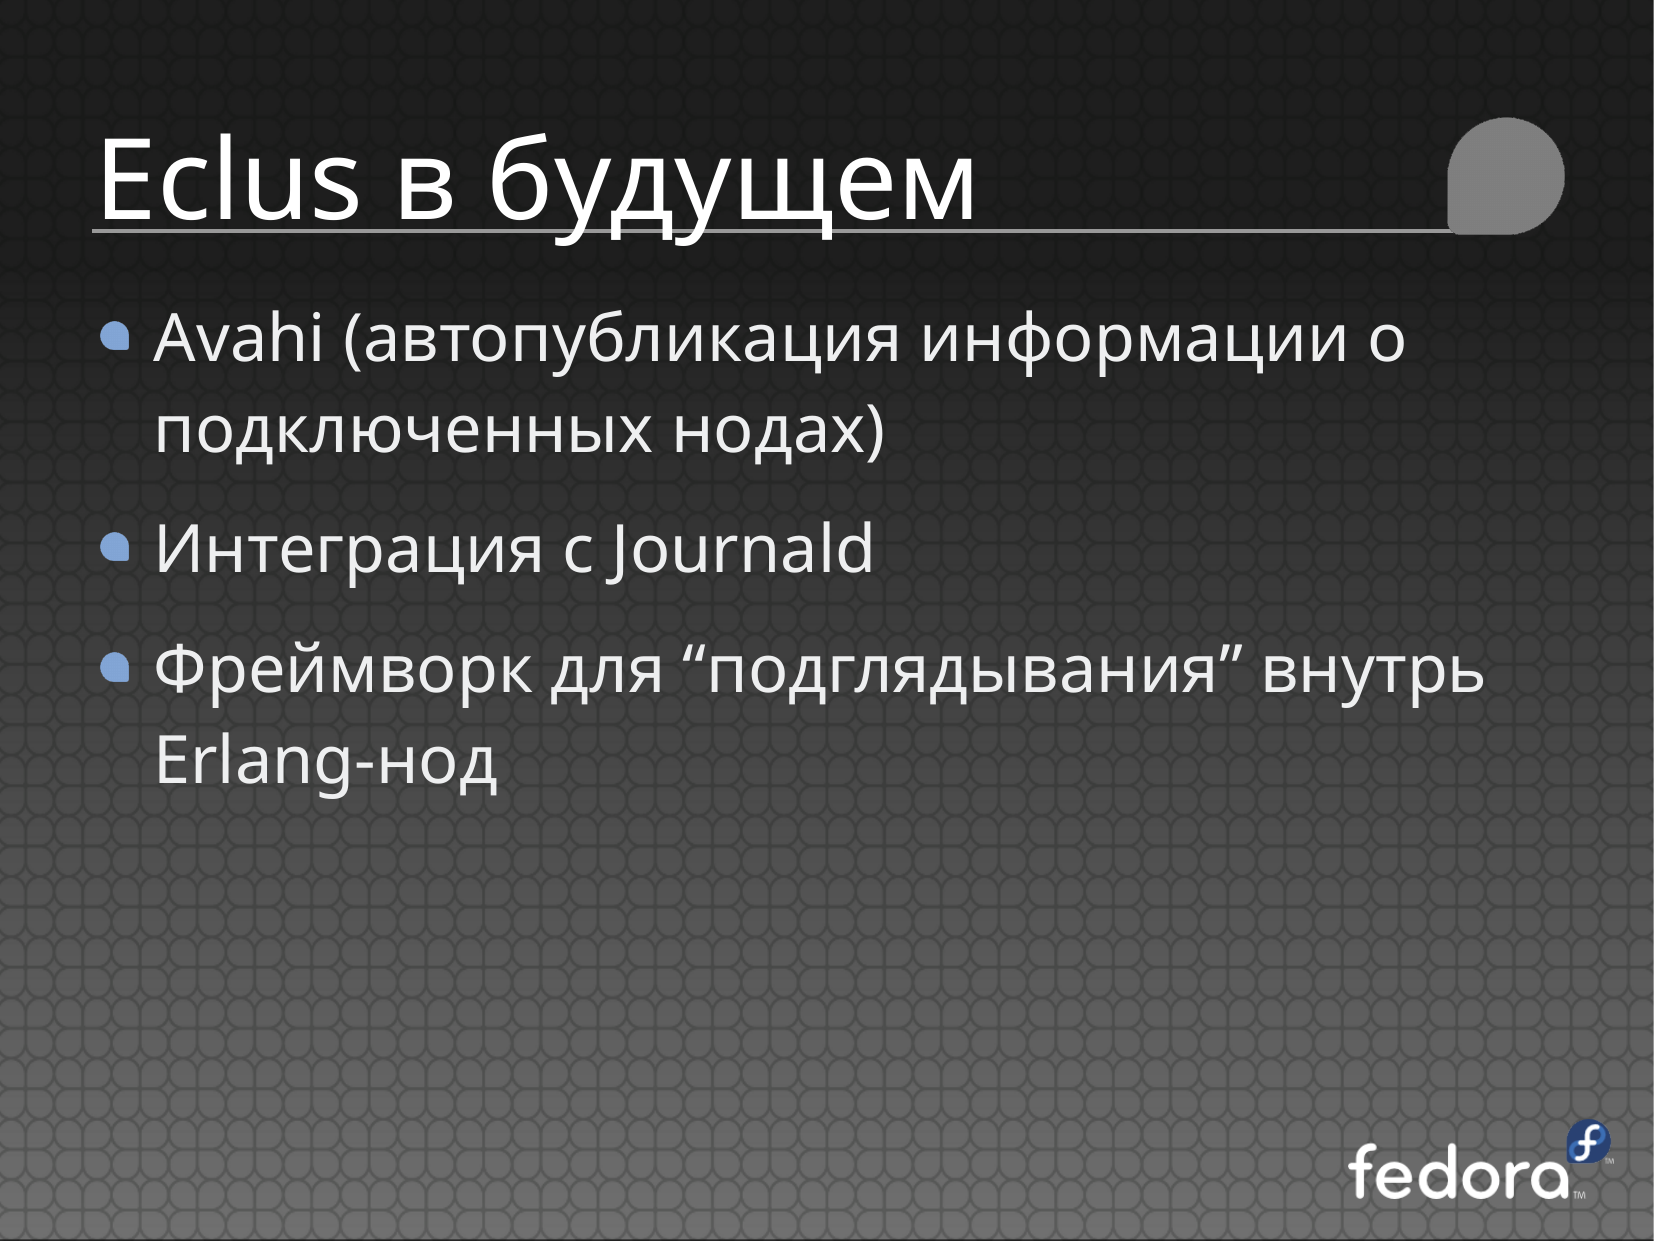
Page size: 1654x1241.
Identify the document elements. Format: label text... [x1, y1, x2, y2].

list Avahi (автопубликация информации о подключенных нодах) Интеграция с Journald Фреймворк для “подглядывания” внутрь Erlang-нод [82, 290, 1571, 1094]
picture [0, 0, 1654, 1241]
title Eclus в будущем [94, 100, 1426, 251]
